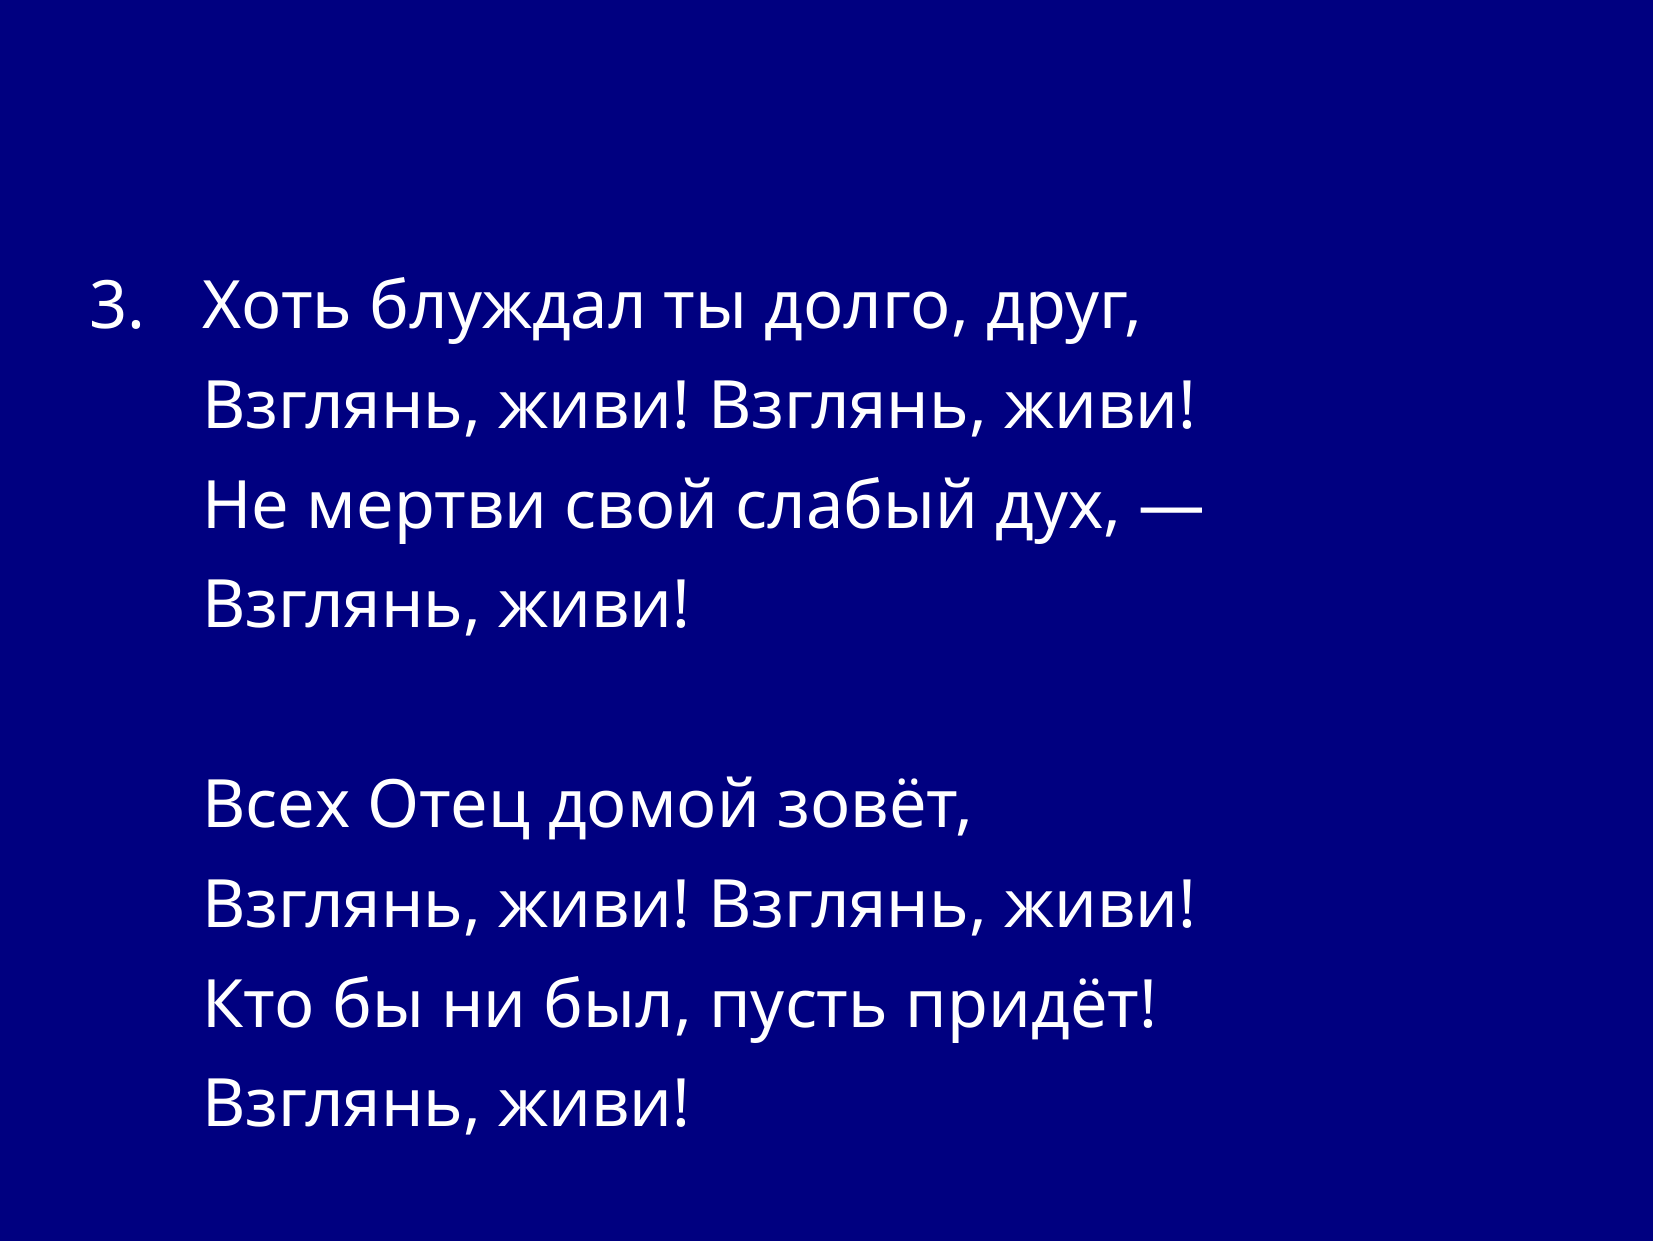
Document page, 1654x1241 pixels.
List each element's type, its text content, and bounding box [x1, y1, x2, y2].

text_box 3. Хоть блуждал ты долго, друг, Взглянь, живи! Взглянь, живи! Не мертви свой слабый дух, — Взглянь, живи! Всех Отец домой зовёт, Взглянь, живи! Взглянь, живи! Кто бы ни был, пусть придёт! Взглянь, живи! [75, 150, 1576, 1163]
